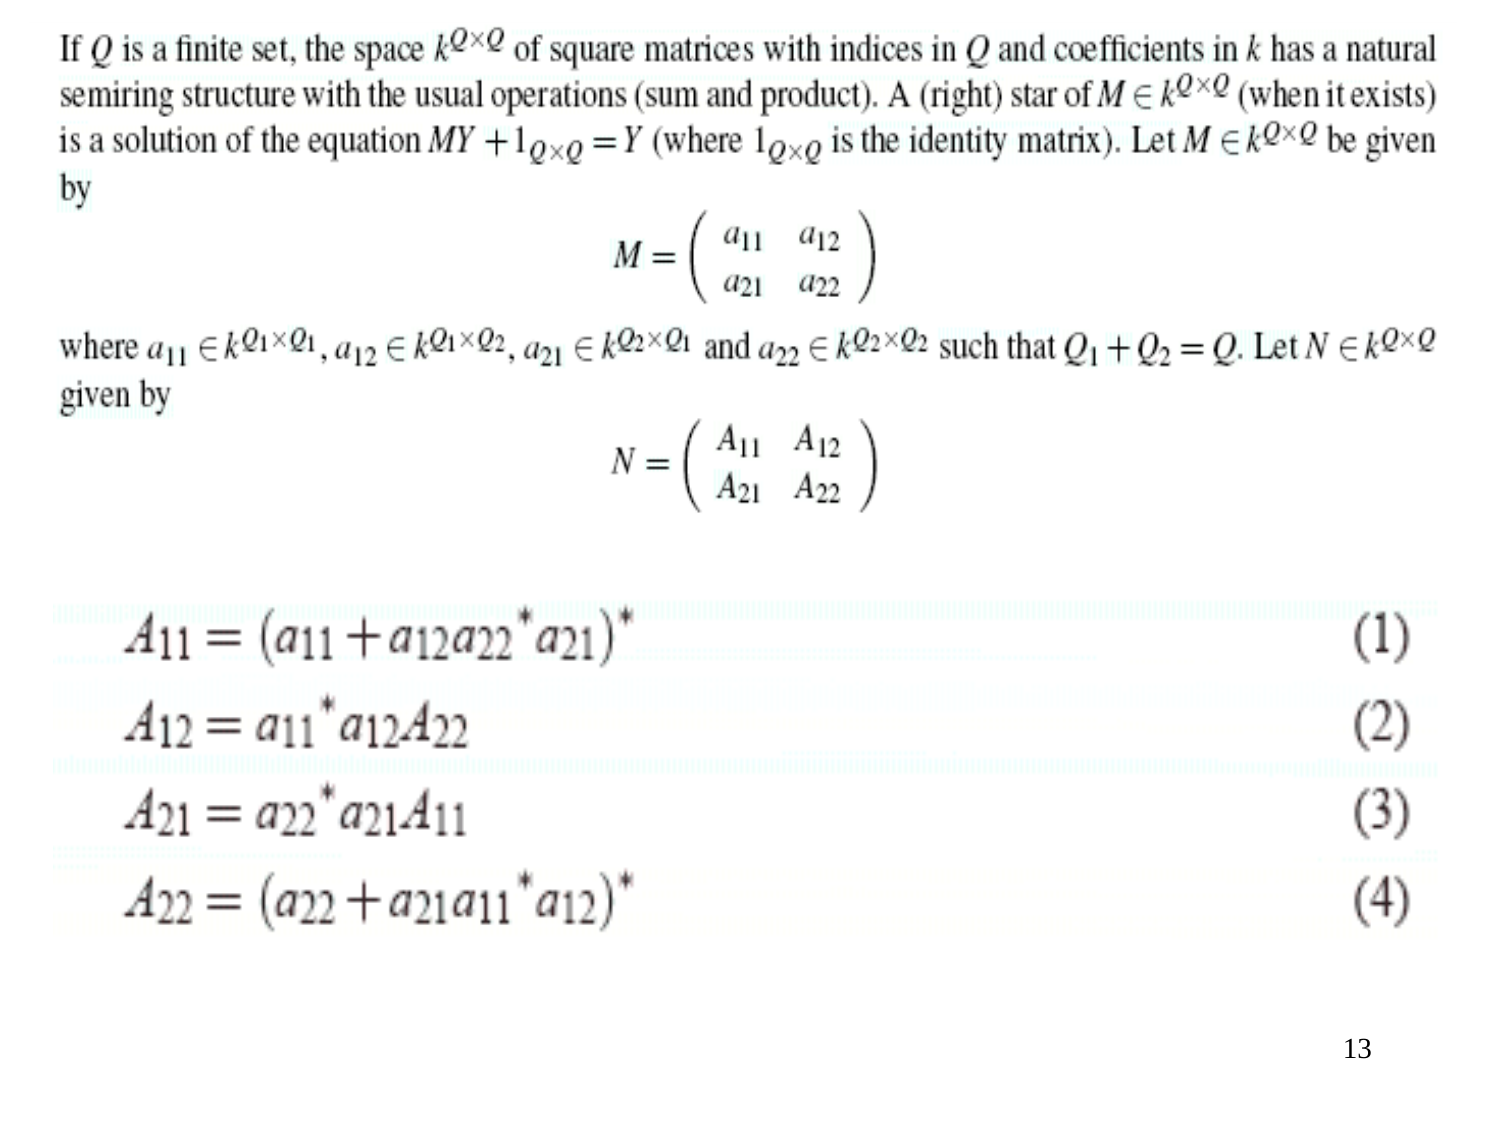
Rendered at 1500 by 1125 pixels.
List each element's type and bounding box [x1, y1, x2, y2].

picture [29, 21, 1457, 573]
picture [53, 584, 1441, 969]
